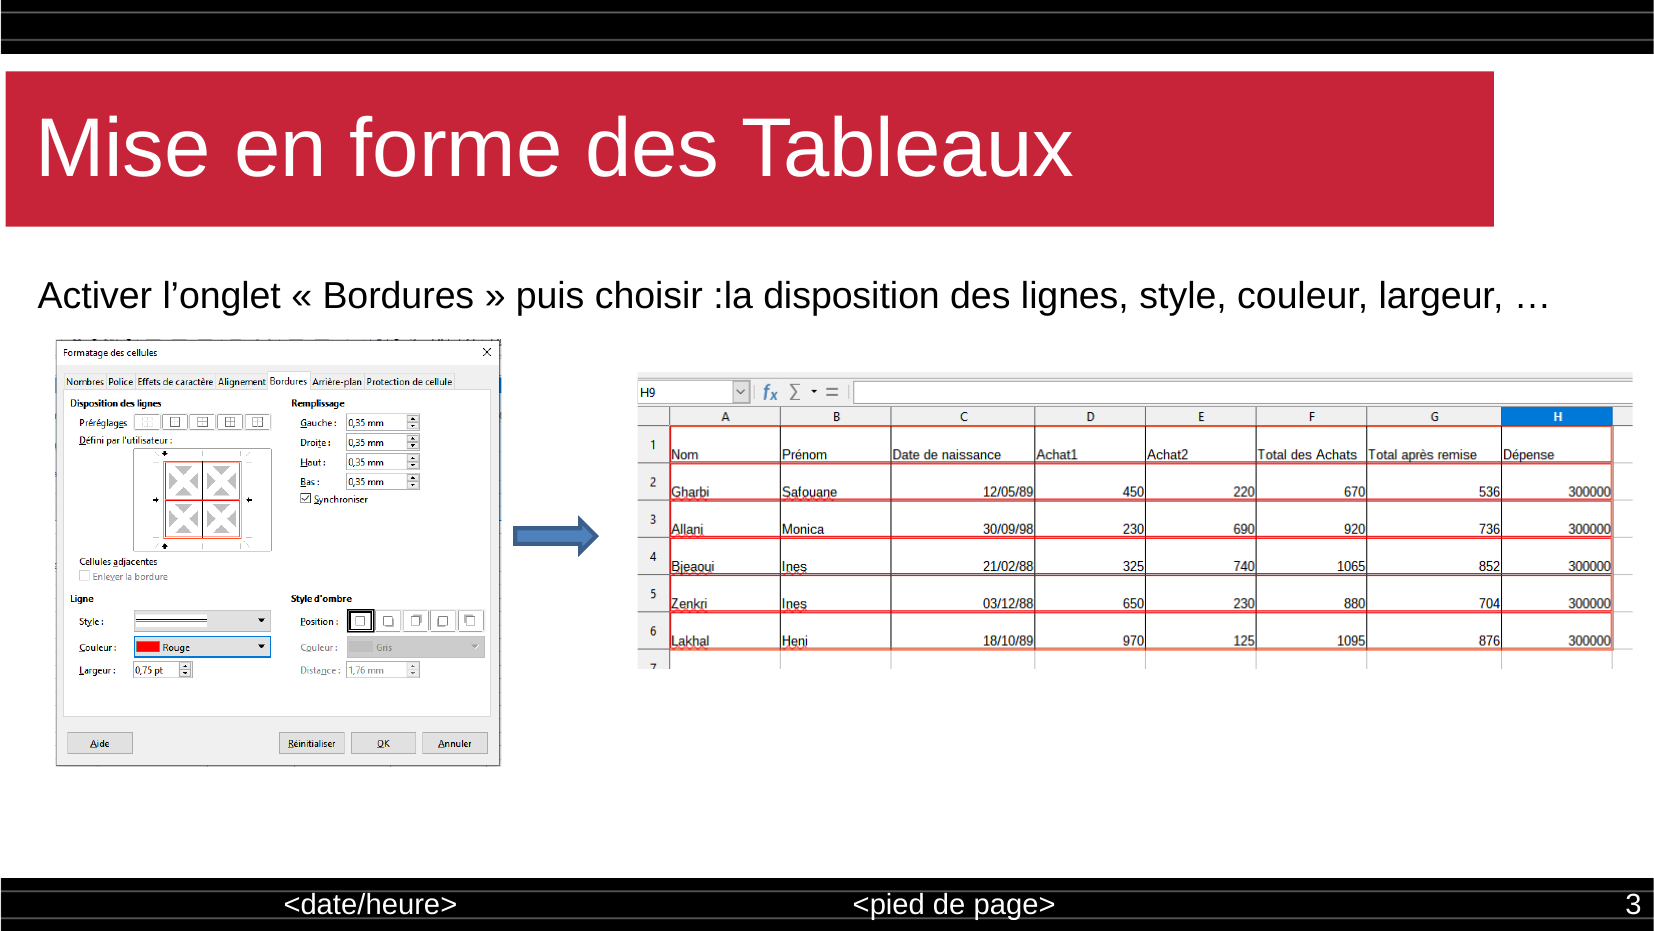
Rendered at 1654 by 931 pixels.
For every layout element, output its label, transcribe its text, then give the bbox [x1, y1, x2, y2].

text_box Mise en forme des Tableaux [5, 71, 1494, 227]
text_box [515, 520, 597, 552]
picture [0, 878, 1654, 931]
picture [55, 339, 502, 767]
text_box Activer l’onglet « Bordures » puis choisir :la disposition des lignes, style, couleur, largeur, … [22, 263, 1598, 324]
picture [0, 0, 1654, 54]
picture [637, 372, 1633, 669]
